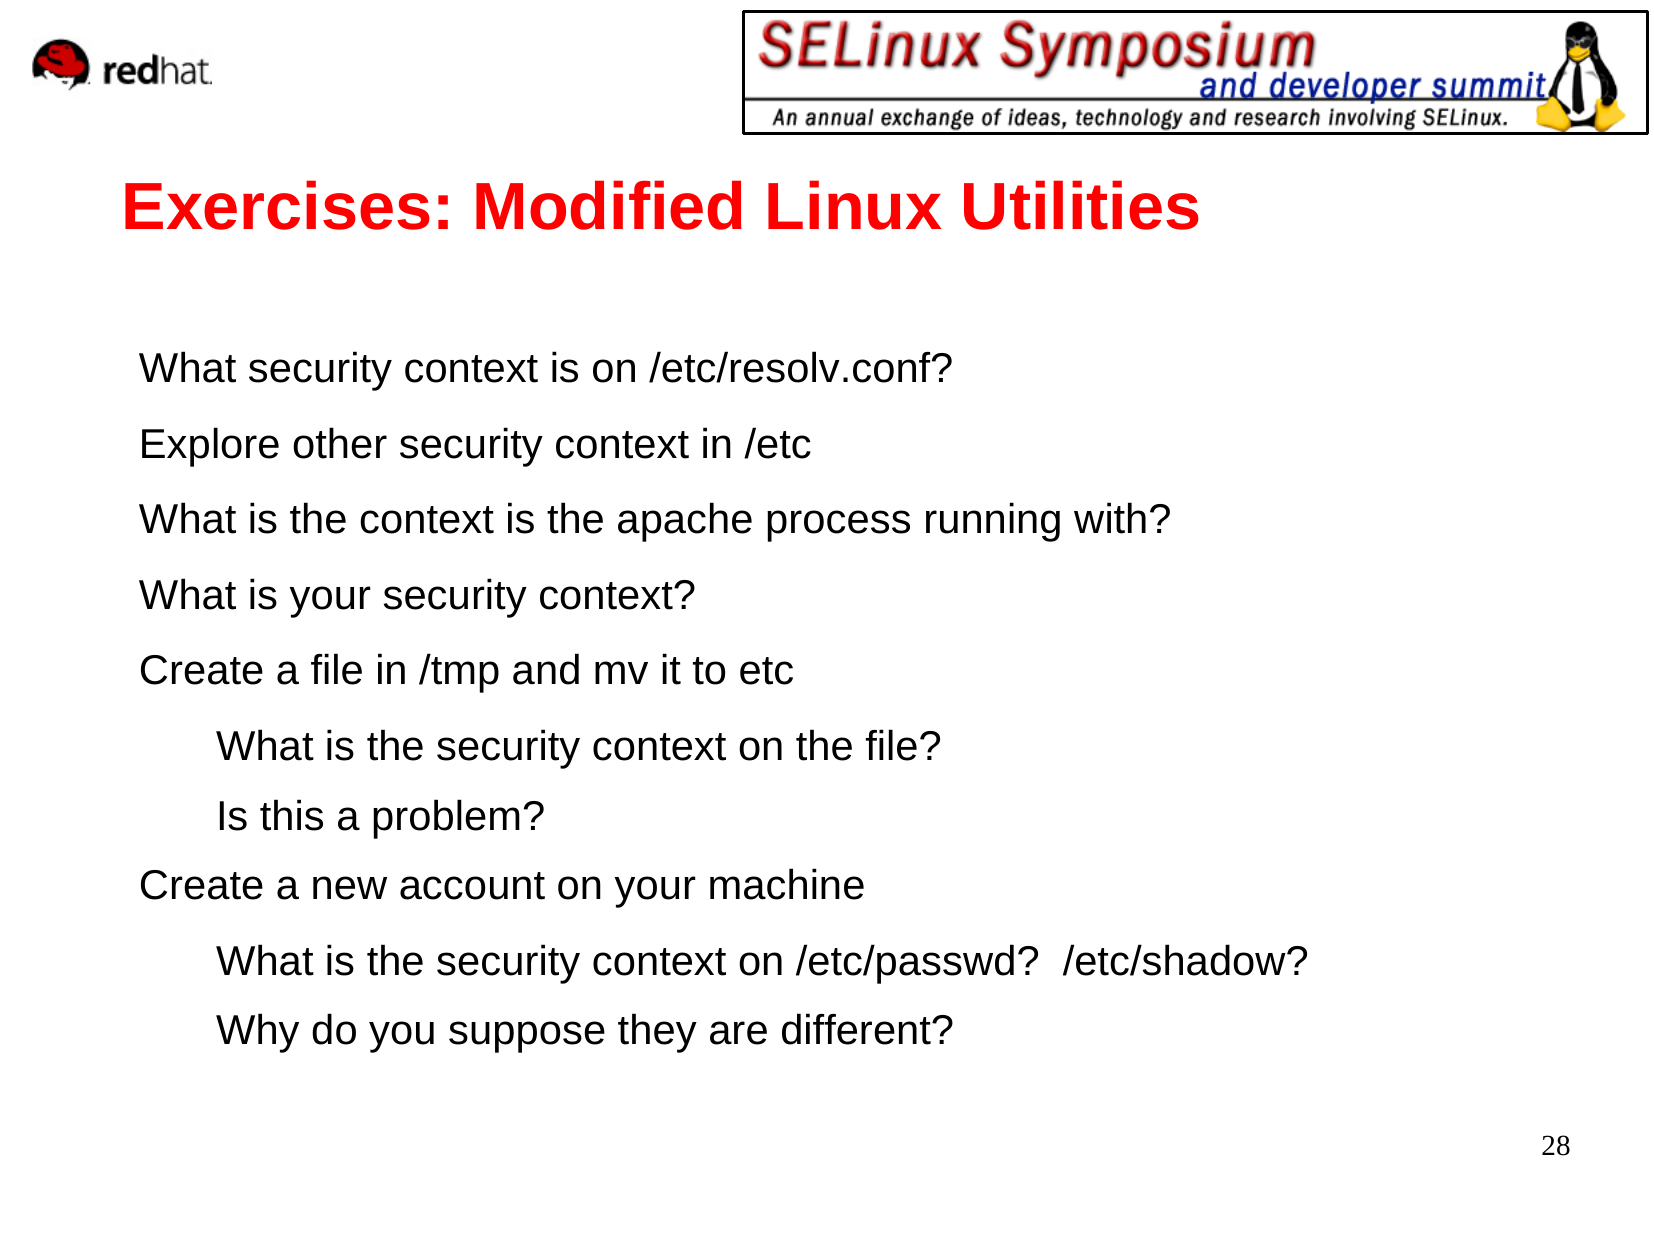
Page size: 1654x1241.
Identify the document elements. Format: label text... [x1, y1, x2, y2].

title Exercises: Modified Linux Utilities [121, 102, 1534, 310]
picture [745, 13, 1646, 132]
picture [31, 37, 212, 98]
list What security context is on /etc/resolv.conf? Explore other security context in /etc What is the context is the apache process running with? What is your security context? Create a file in /tmp and mv it to etc What is the security context on the file? Is this a problem? Create a new account on your machine What is the security context on /etc/passwd? /etc/shadow? Why do you suppose they are different? [121, 344, 1534, 1209]
